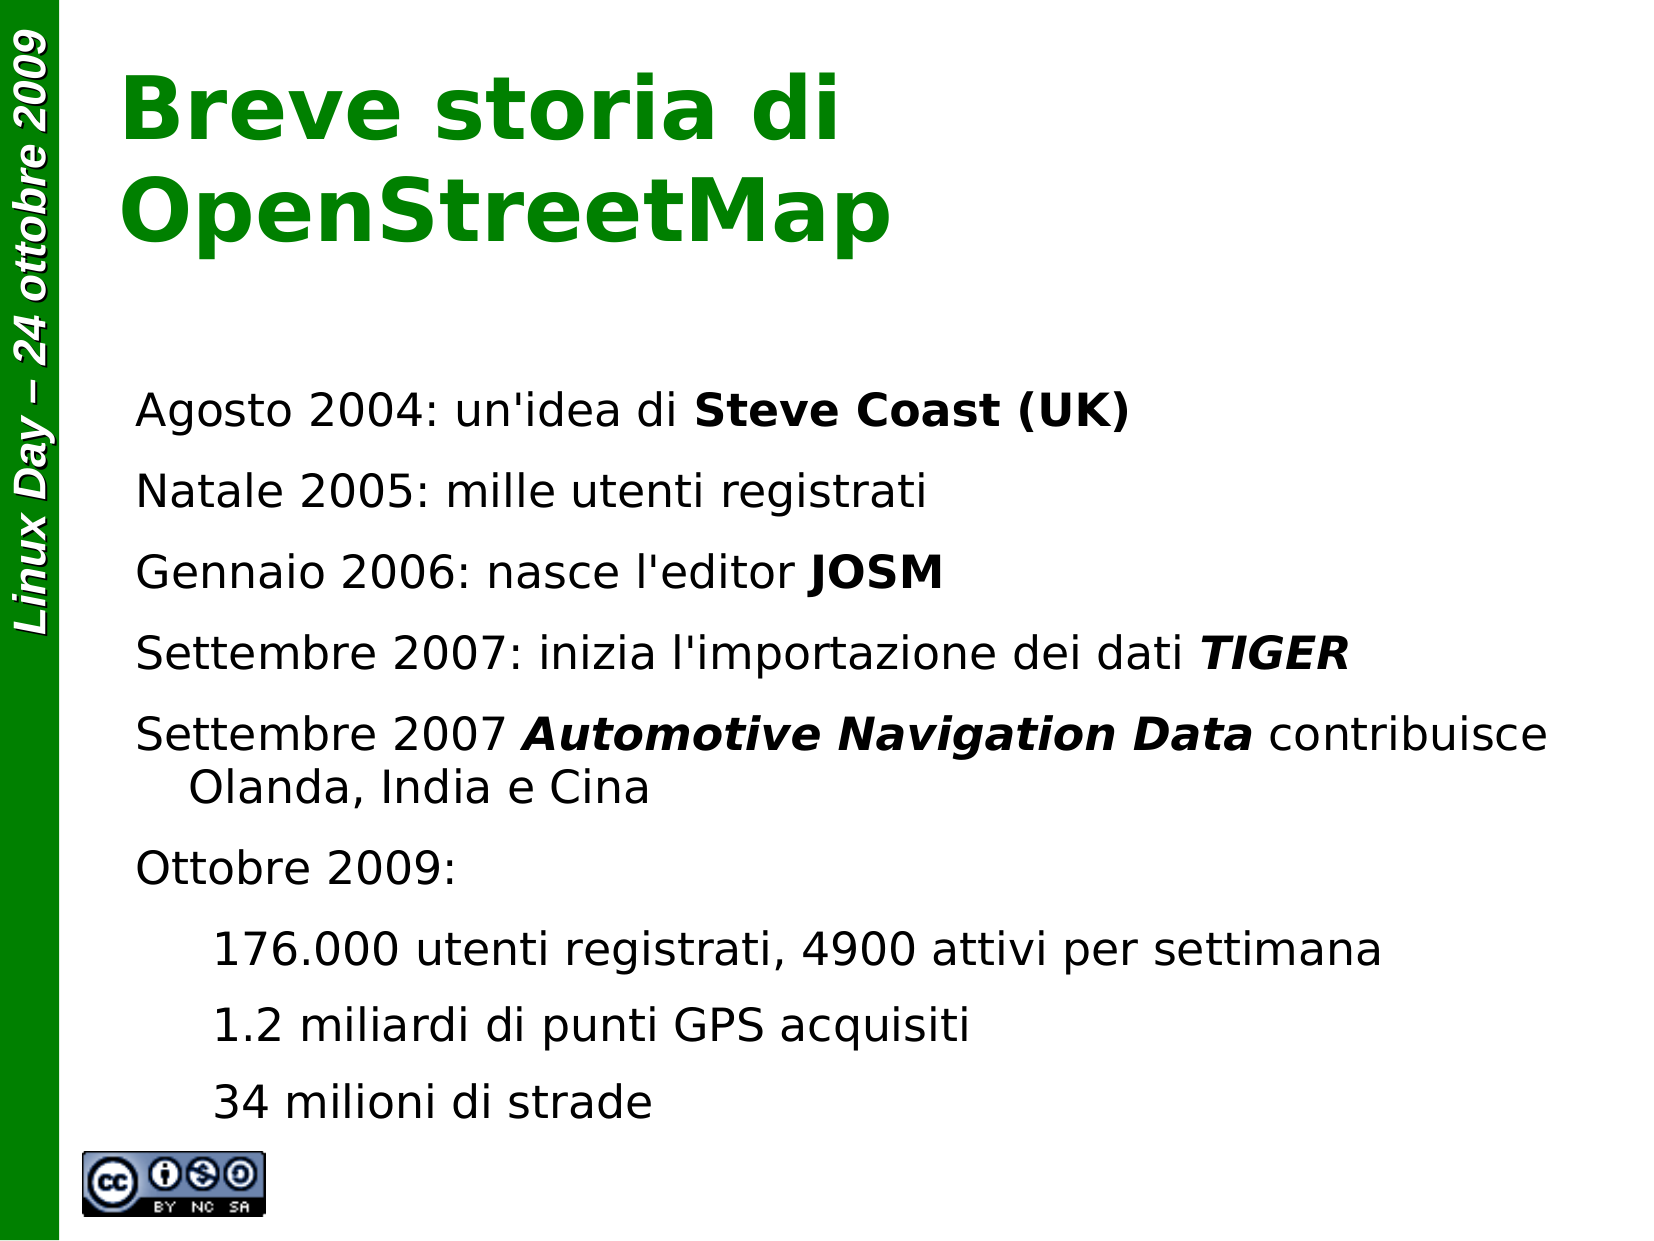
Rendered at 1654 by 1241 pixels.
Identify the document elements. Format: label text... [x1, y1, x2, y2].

title Breve storia di OpenStreetMap [118, 58, 1394, 263]
list Agosto 2004: un'idea di Steve Coast (UK) Natale 2005: mille utenti registrati Gennaio 2006: nasce l'editor JOSM Settembre 2007: inizia l'importazione dei dati TIGER Settembre 2007 Automotive Navigation Data contribuisce Olanda, India e Cina Ottobre 2009: 176.000 utenti registrati, 4900 attivi per settimana 1.2 miliardi di punti GPS acquisiti 34 milioni di strade [118, 383, 1571, 1130]
picture [82, 1151, 266, 1217]
